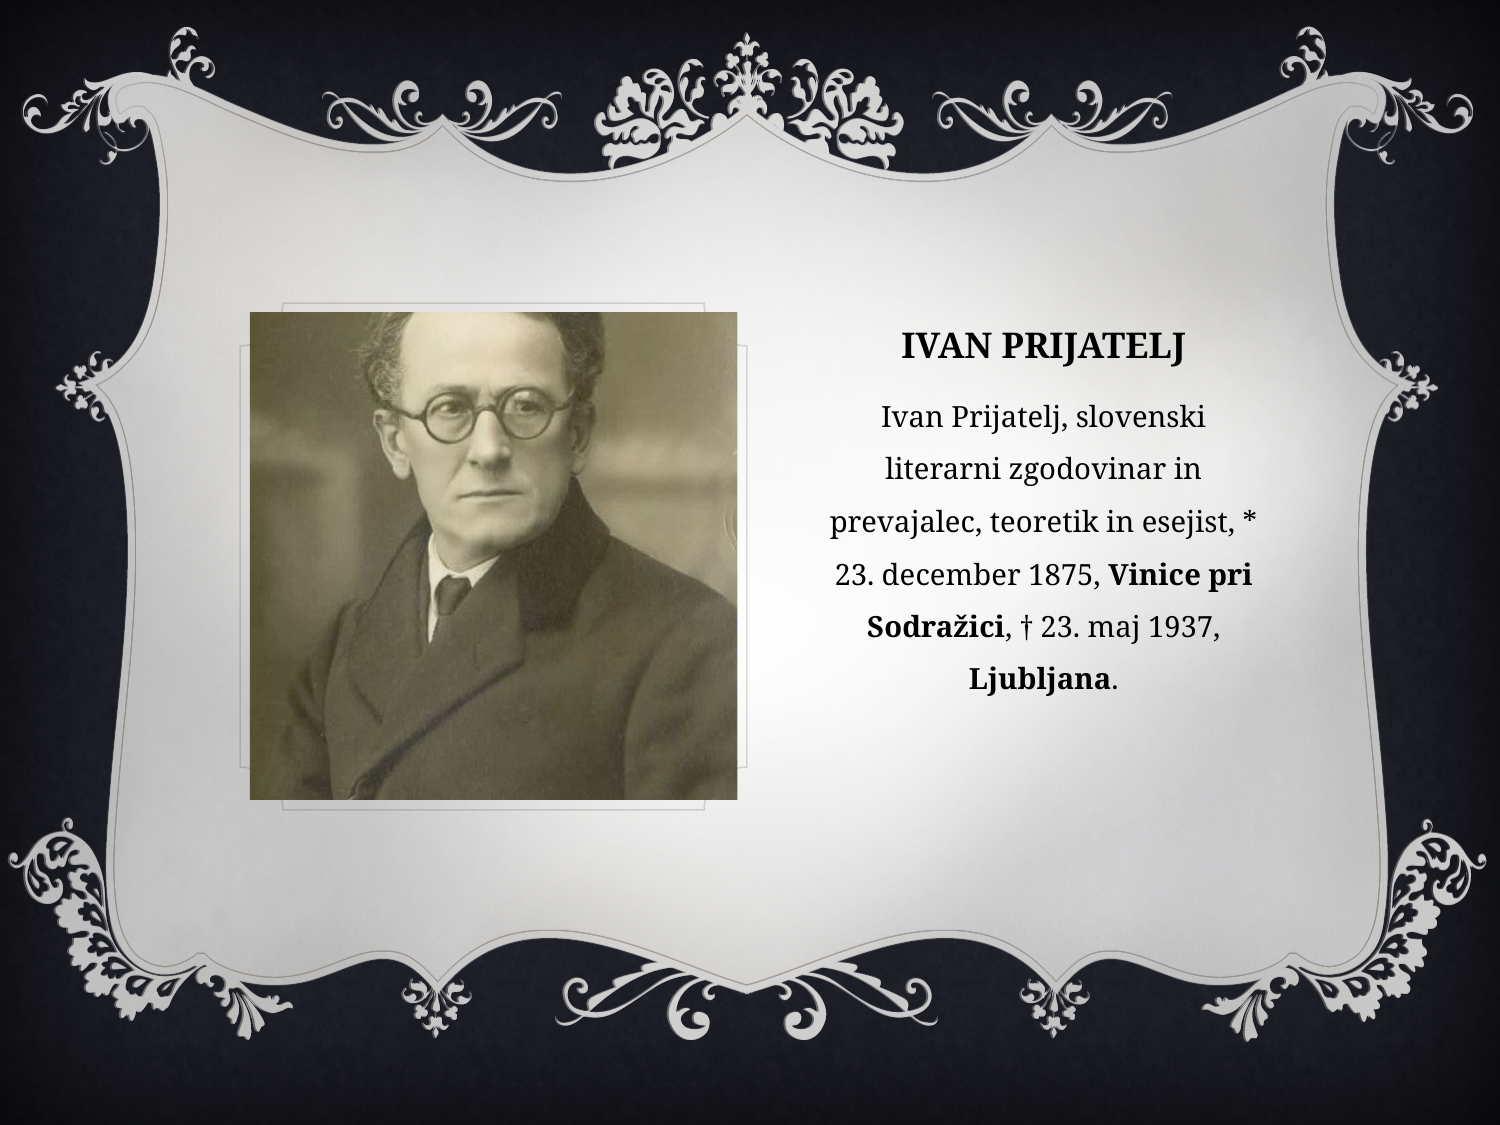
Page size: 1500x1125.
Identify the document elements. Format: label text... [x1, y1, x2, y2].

list Ivan Prijatelj, slovenski literarni zgodovinar in prevajalec, teoretik in esejist, * 23. december 1875, Vinice pri Sodražici, † 23. maj 1937, Ljubljana. [812, 373, 1275, 846]
title Ivan Prijatelj [812, 275, 1275, 373]
picture [0, 0, 1500, 1125]
